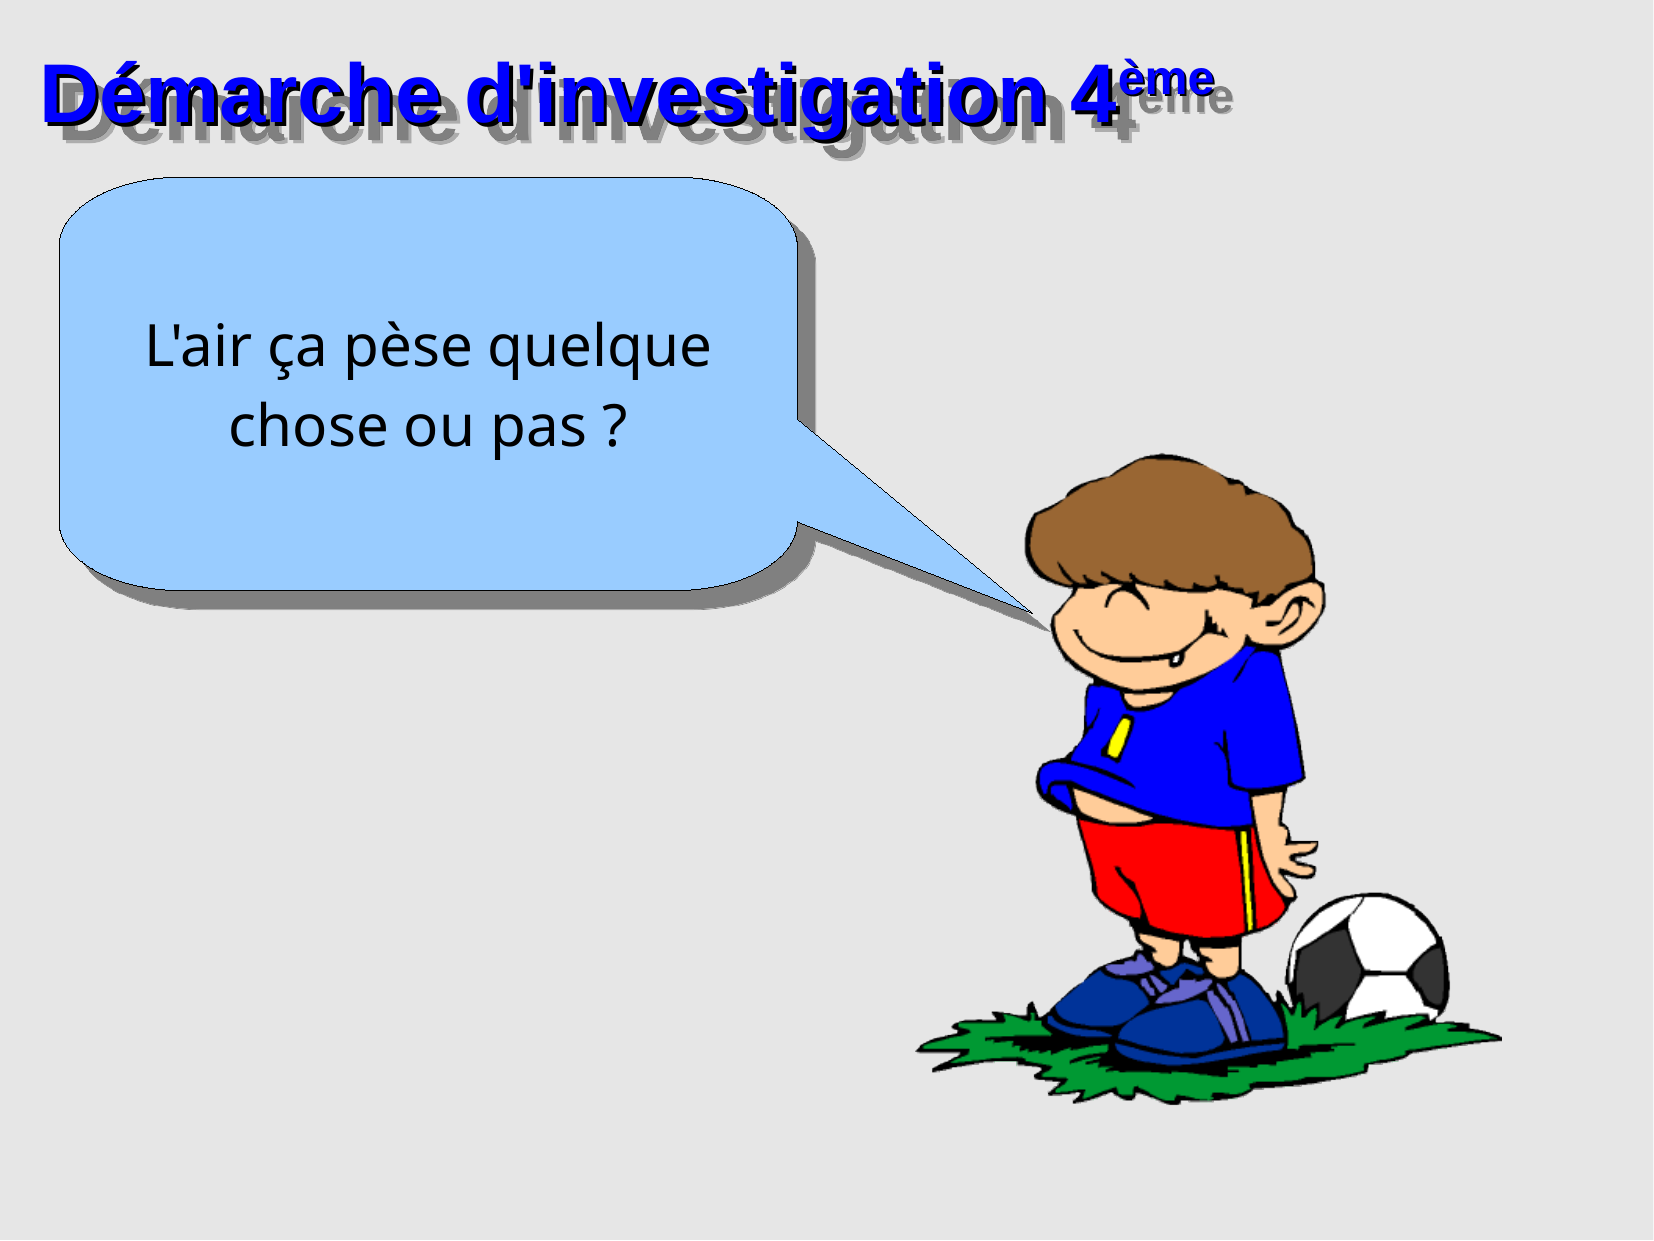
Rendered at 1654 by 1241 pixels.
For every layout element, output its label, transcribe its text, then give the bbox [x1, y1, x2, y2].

text_box Démarche d'investigation 4ème [24, 39, 1230, 151]
text_box L'air ça pèse quelque chose ou pas ? [59, 177, 1033, 614]
picture [915, 442, 1502, 1107]
